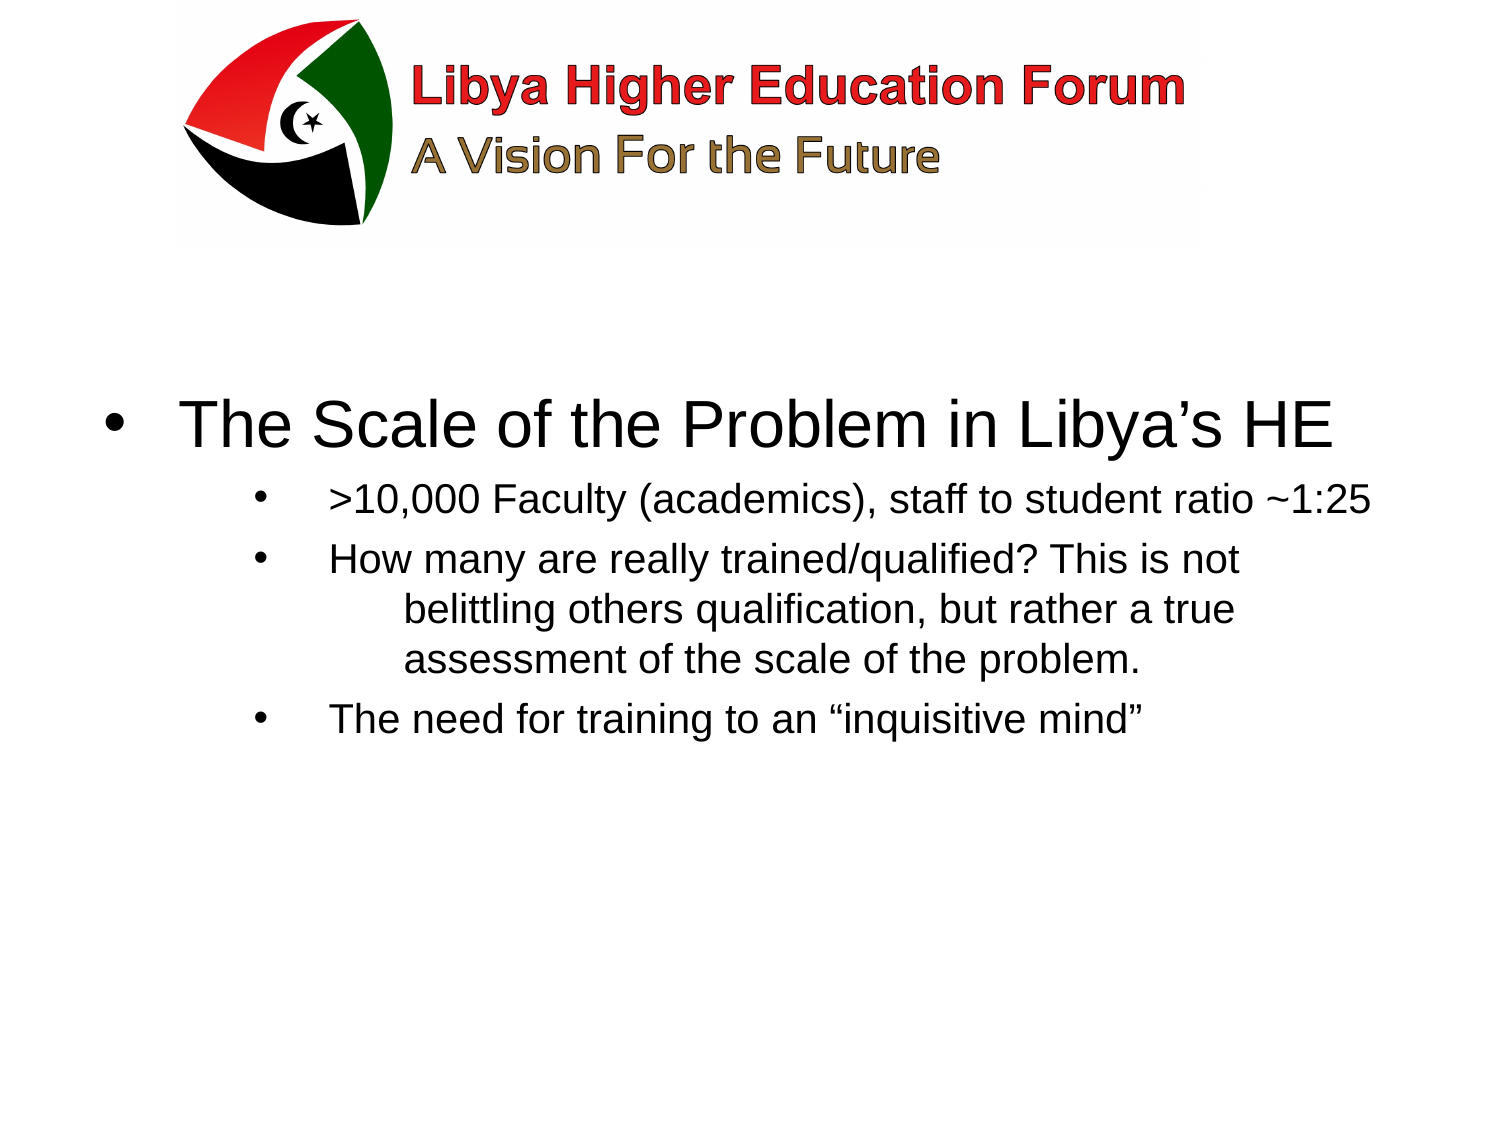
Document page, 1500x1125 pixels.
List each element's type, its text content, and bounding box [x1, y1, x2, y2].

picture [171, 0, 1205, 247]
subtitle The Scale of the Problem in Libya’s HE >10,000 Faculty (academics), staff to student ratio ~1:25 How many are really trained/qualified? This is not belittling others qualification, but rather a true assessment of the scale of the problem. The need for training to an “inquisitive mind” [88, 373, 1388, 662]
